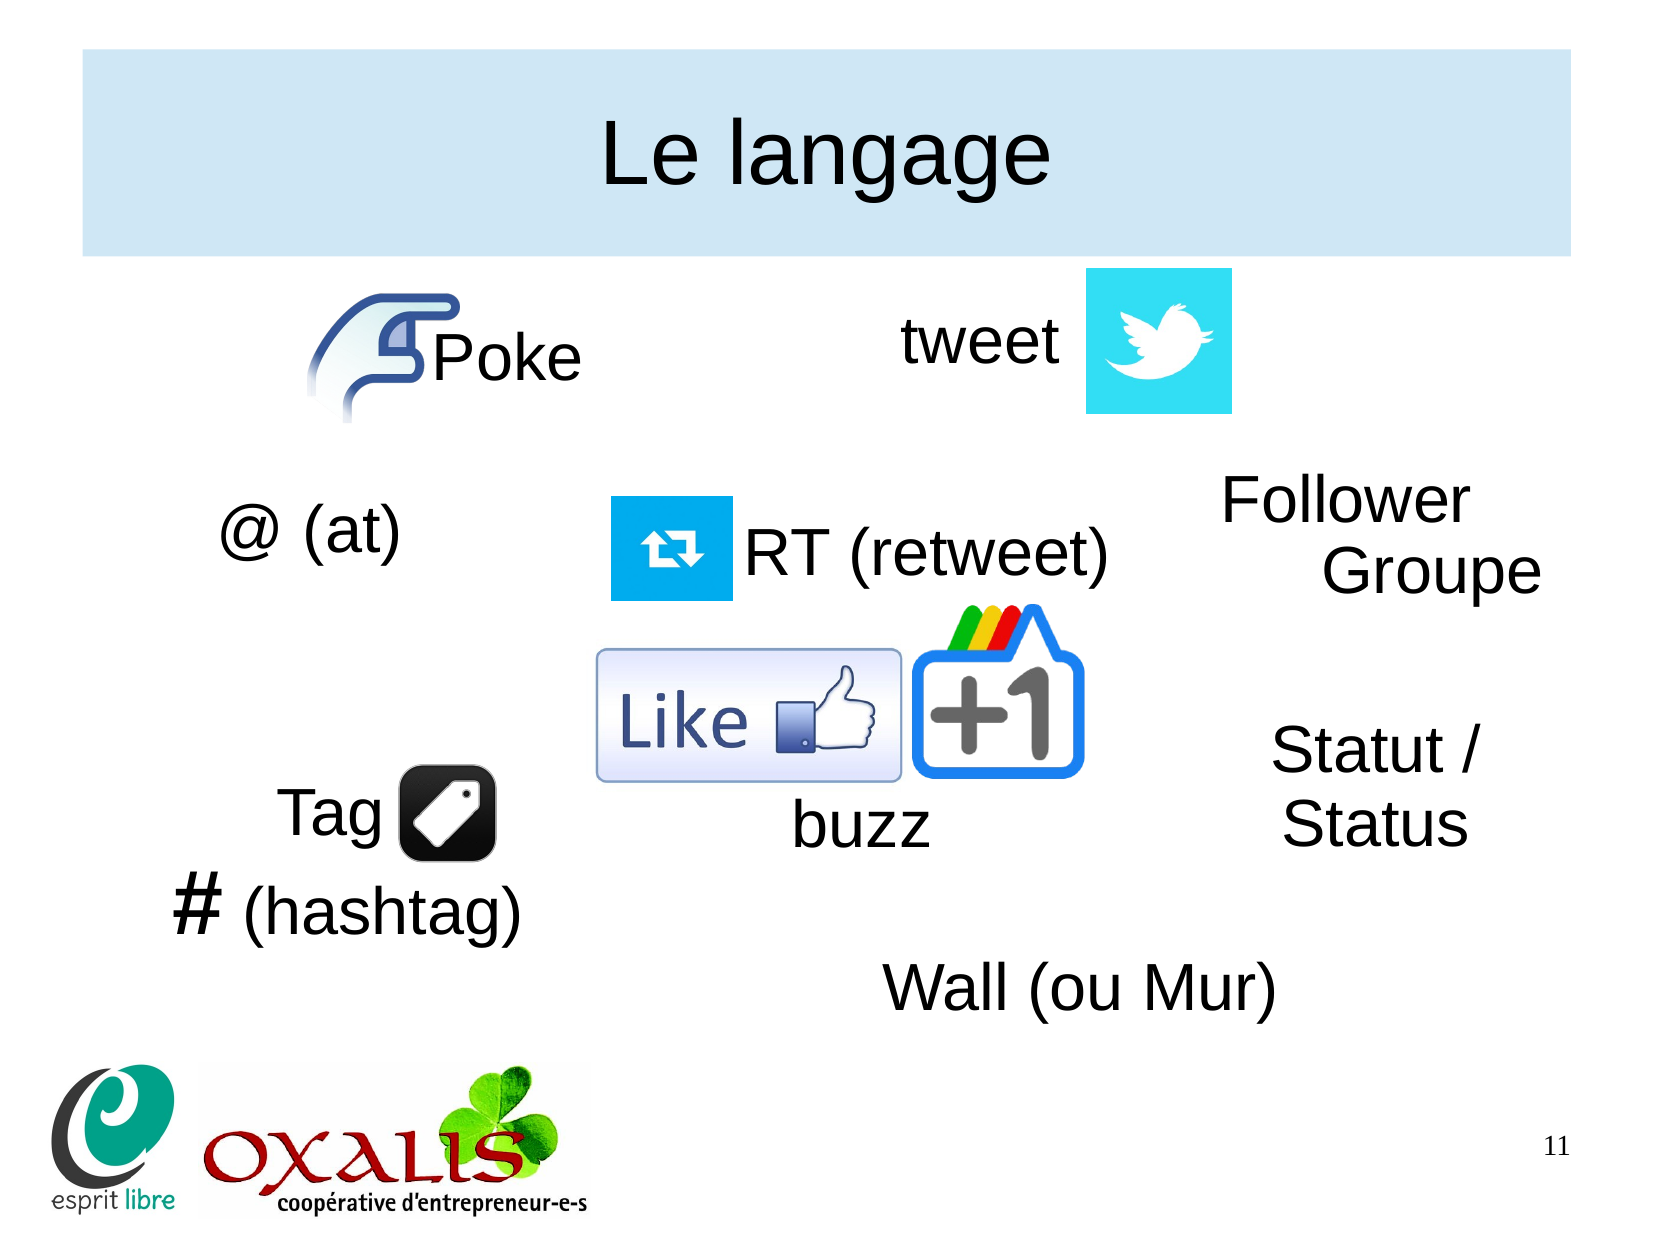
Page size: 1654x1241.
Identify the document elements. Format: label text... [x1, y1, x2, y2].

text_box @ (at) [159, 484, 461, 649]
text_box Statut / Status [1240, 704, 1512, 869]
picture [198, 1062, 591, 1219]
text_box Wall (ou Mur) [862, 942, 1300, 1052]
text_box RT (retweet) [720, 507, 1134, 603]
text_box Poke [460, 312, 603, 402]
text_box Tag [236, 767, 389, 844]
text_box Groupe [1281, 525, 1583, 690]
picture [555, 588, 1087, 851]
picture [666, 531, 703, 566]
picture [642, 532, 679, 567]
picture [35, 1061, 189, 1216]
text_box Follower [1192, 454, 1501, 550]
text_box # (hashtag) [153, 844, 544, 963]
text_box buzz [755, 779, 969, 886]
picture [389, 755, 505, 871]
text_box tweet [874, 295, 1086, 402]
title Le langage [82, 49, 1571, 257]
picture [1086, 268, 1232, 414]
picture [307, 284, 460, 438]
